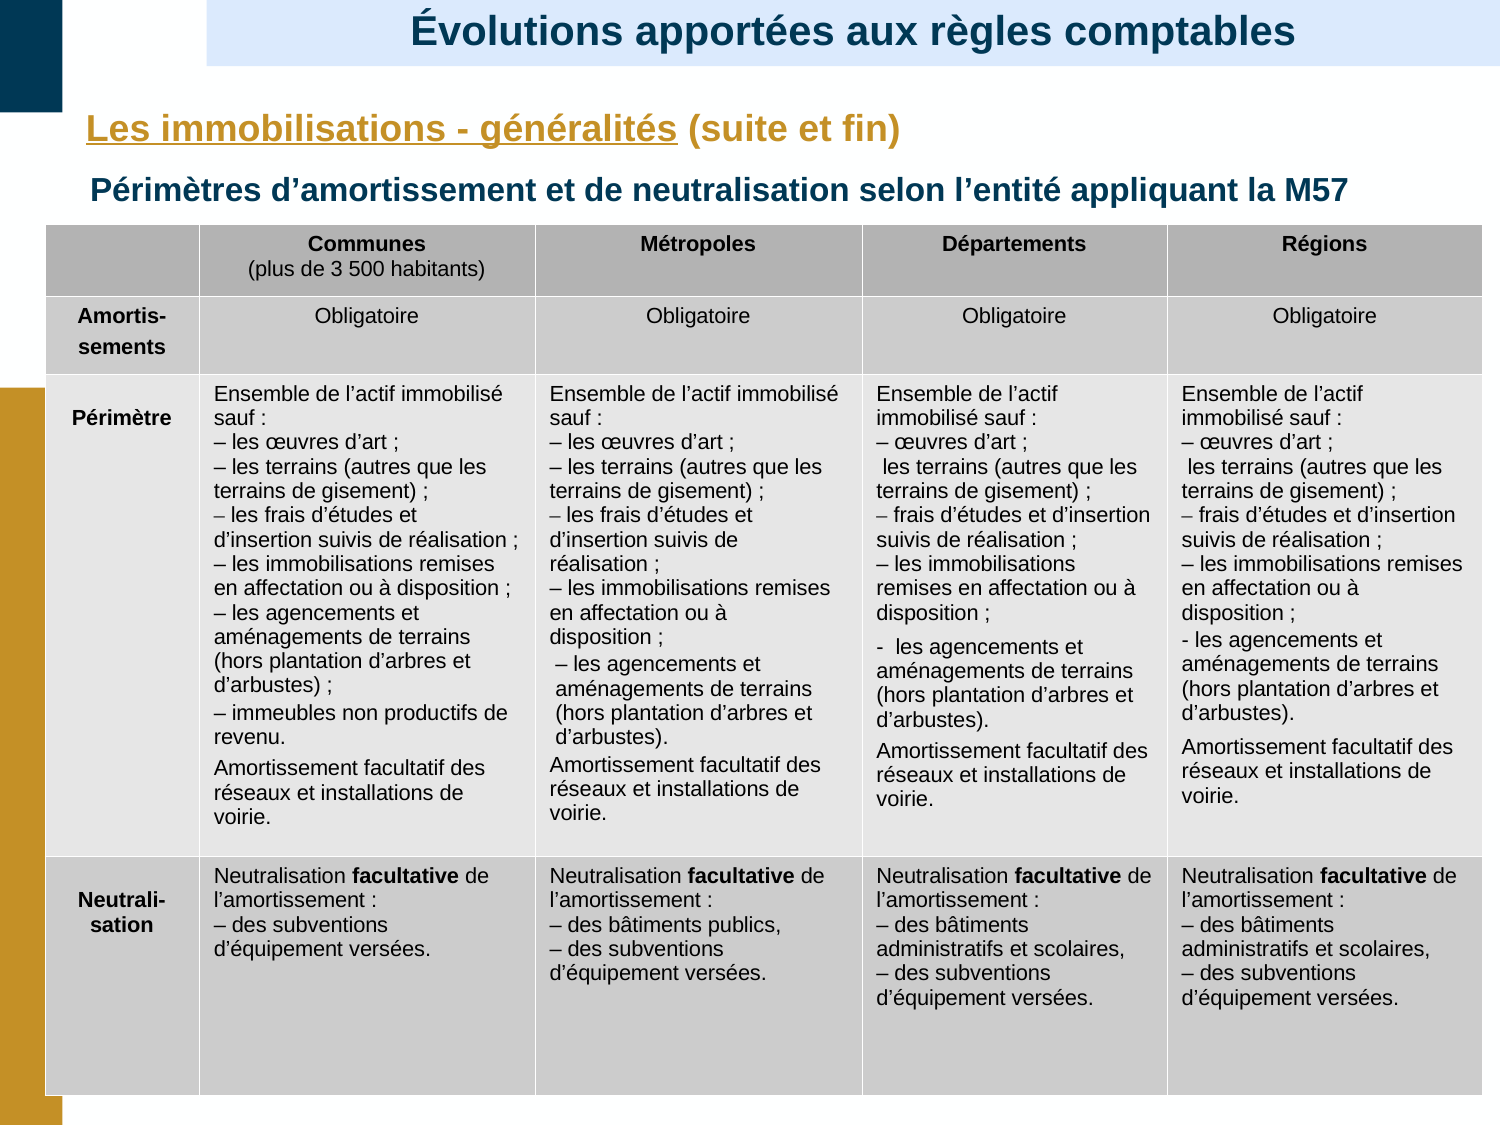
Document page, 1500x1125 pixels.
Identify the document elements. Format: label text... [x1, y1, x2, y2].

table_cell Neutrali-sation [46, 857, 199, 1095]
table_cell Neutralisation facultative de l’amortissement : – des bâtiments administratifs et scolaires, – des subventions d’équipement versées. [1168, 857, 1482, 1095]
table_cell Ensemble de l’actif immobilisé sauf : – œuvres d’art ; les terrains (autres que les terrains de gisement) ; – frais d’études et d’insertion suivis de réalisation ; – les immobilisations remises en affectation ou à disposition ; - les agencements et aménagements de terrains (hors plantation d’arbres et d’arbustes). Amortissement facultatif des réseaux et installations de voirie. [863, 375, 1167, 856]
text_box Périmètres d’amortissement et de neutralisation selon l’entité appliquant la M57 [0, 164, 1465, 290]
table_cell Obligatoire [200, 297, 535, 374]
table_header Régions [1168, 225, 1482, 296]
table_cell Ensemble de l’actif immobilisé sauf : – les œuvres d’art ; – les terrains (autres que les terrains de gisement) ; – les frais d’études et d’insertion suivis de réalisation ; – les immobilisations remises en affectation ou à disposition ; – les agencements et aménagements de terrains (hors plantation d’arbres et d’arbustes). Amortissement facultatif des réseaux et installations de voirie. [536, 375, 862, 856]
table_cell Obligatoire [863, 297, 1167, 374]
table_cell Ensemble de l’actif immobilisé sauf : – œuvres d’art ; les terrains (autres que les terrains de gisement) ; – frais d’études et d’insertion suivis de réalisation ; – les immobilisations remises en affectation ou à disposition ; - les agencements et aménagements de terrains (hors plantation d’arbres et d’arbustes). Amortissement facultatif des réseaux et installations de voirie. [1168, 375, 1482, 856]
table_header [46, 225, 199, 296]
text_box Les immobilisations - généralités (suite et fin) [70, 99, 916, 158]
table_cell Obligatoire [1168, 297, 1482, 374]
table_cell Ensemble de l’actif immobilisé sauf : – les œuvres d’art ; – les terrains (autres que les terrains de gisement) ; – les frais d’études et d’insertion suivis de réalisation ; – les immobilisations remises en affectation ou à disposition ; – les agencements et aménagements de terrains (hors plantation d’arbres et d’arbustes) ; – immeubles non productifs de revenu. Amortissement facultatif des réseaux et installations de voirie. [200, 375, 535, 856]
table_cell Périmètre [46, 375, 199, 856]
table_cell Neutralisation facultative de l’amortissement : – des subventions d’équipement versées. [200, 857, 535, 1095]
table_cell Obligatoire [536, 297, 862, 374]
text_box Évolutions apportées aux règles comptables [206, 0, 1500, 67]
table_header Départements [863, 225, 1167, 296]
table_cell Neutralisation facultative de l’amortissement : – des bâtiments administratifs et scolaires, – des subventions d’équipement versées. [863, 857, 1167, 1095]
table_cell Neutralisation facultative de l’amortissement : – des bâtiments publics, – des subventions d’équipement versées. [536, 857, 862, 1095]
table_header Communes (plus de 3 500 habitants) [200, 225, 535, 296]
table_header Métropoles [536, 225, 862, 296]
table_cell Amortis- sements [46, 297, 199, 374]
